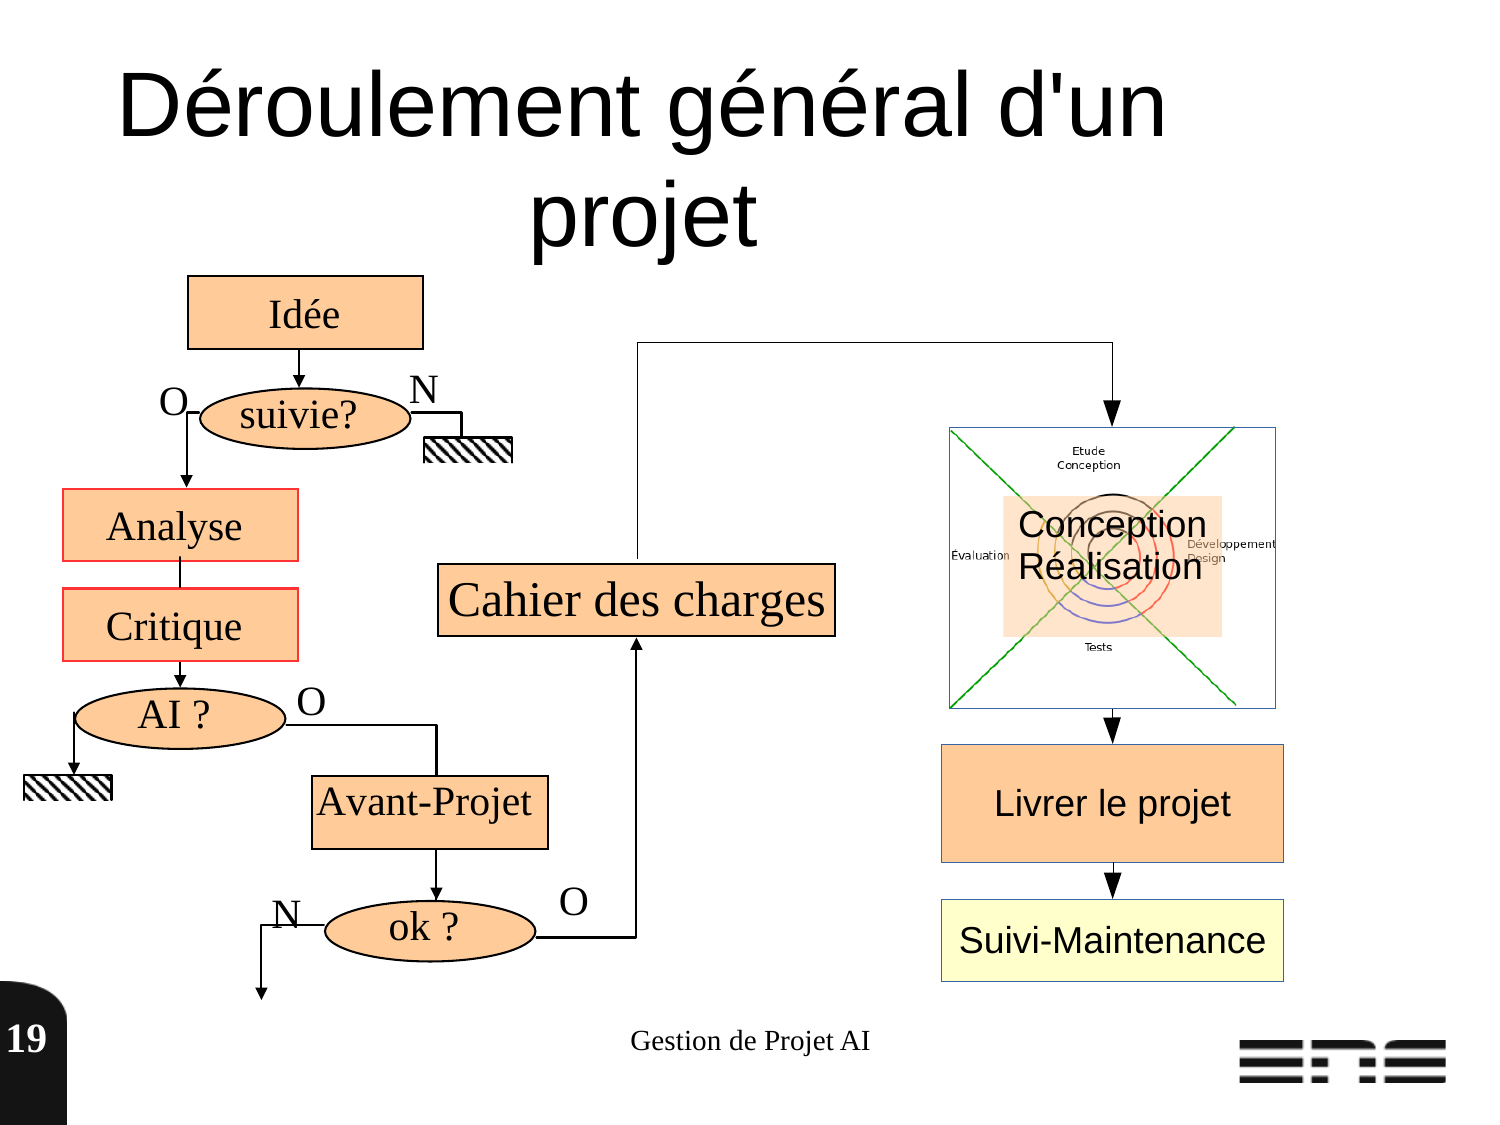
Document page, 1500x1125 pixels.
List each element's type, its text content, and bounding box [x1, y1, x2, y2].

text_box [205, 399, 224, 438]
text_box O [543, 866, 604, 932]
title Déroulement général d'un projet [66, 37, 1342, 225]
text_box N [394, 354, 455, 419]
text_box [187, 275, 424, 349]
text_box [62, 488, 298, 662]
text_box [373, 395, 411, 442]
text_box Avant-Projet [301, 766, 548, 832]
text_box Conception Réalisation [1003, 496, 1223, 637]
text_box [312, 832, 548, 849]
text_box Critique [90, 591, 258, 657]
text_box O [281, 666, 342, 732]
text_box [75, 691, 281, 749]
text_box O [144, 366, 205, 432]
text_box AI ? [122, 679, 226, 744]
text_box suivie? [224, 379, 373, 444]
text_box [24, 775, 111, 800]
text_box [247, 444, 363, 449]
text_box [375, 903, 536, 962]
text_box Suivi-Maintenance [941, 899, 1284, 982]
picture [949, 426, 1276, 709]
text_box Analyse [90, 491, 258, 557]
text_box N [256, 879, 317, 944]
text_box [424, 437, 512, 463]
text_box Idée [253, 279, 356, 344]
text_box [324, 905, 373, 957]
text_box Cahier des charges [433, 559, 842, 634]
text_box ok ? [373, 891, 475, 957]
text_box Livrer le projet [941, 744, 1284, 863]
